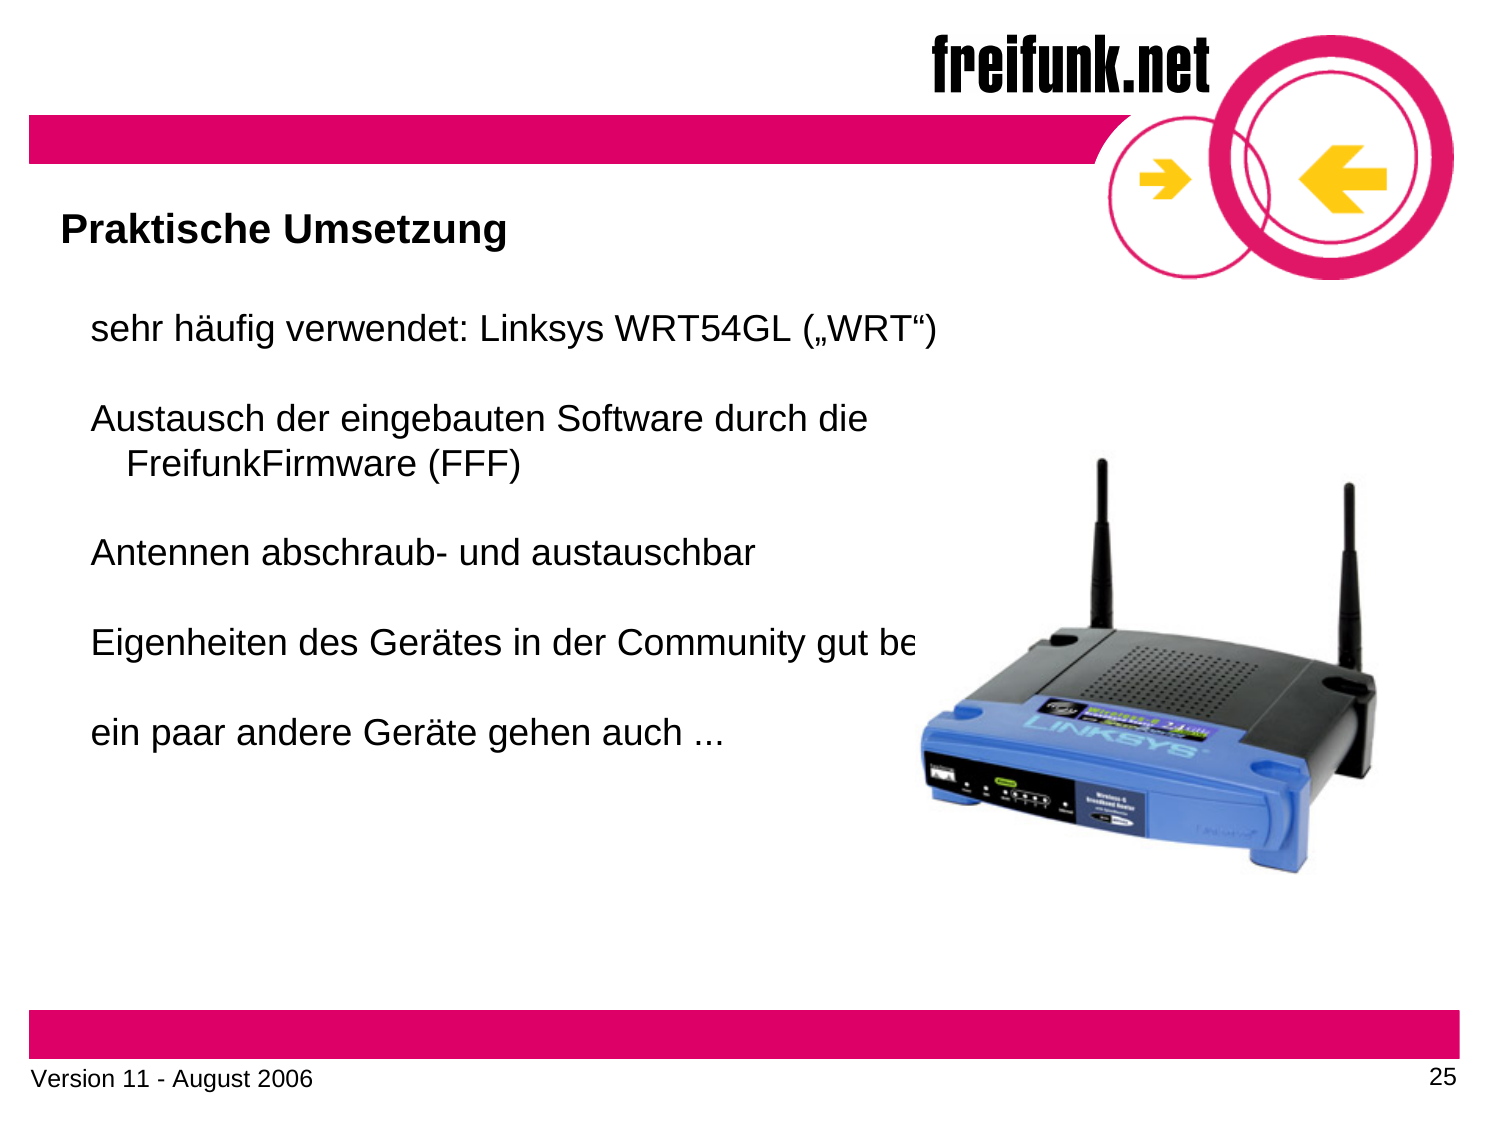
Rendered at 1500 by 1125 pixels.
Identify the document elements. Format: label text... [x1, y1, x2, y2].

picture [915, 449, 1385, 878]
text_box sehr häufig verwendet: Linksys WRT54GL („WRT“) Austausch der eingebauten Software durch die FreifunkFirmware (FFF) Antennen abschraub- und austauschbar Eigenheiten des Gerätes in der Community gut bekannt ein paar andere Geräte gehen auch ... [55, 304, 1048, 856]
text_box Praktische Umsetzung [24, 202, 898, 257]
picture [932, 34, 1454, 280]
